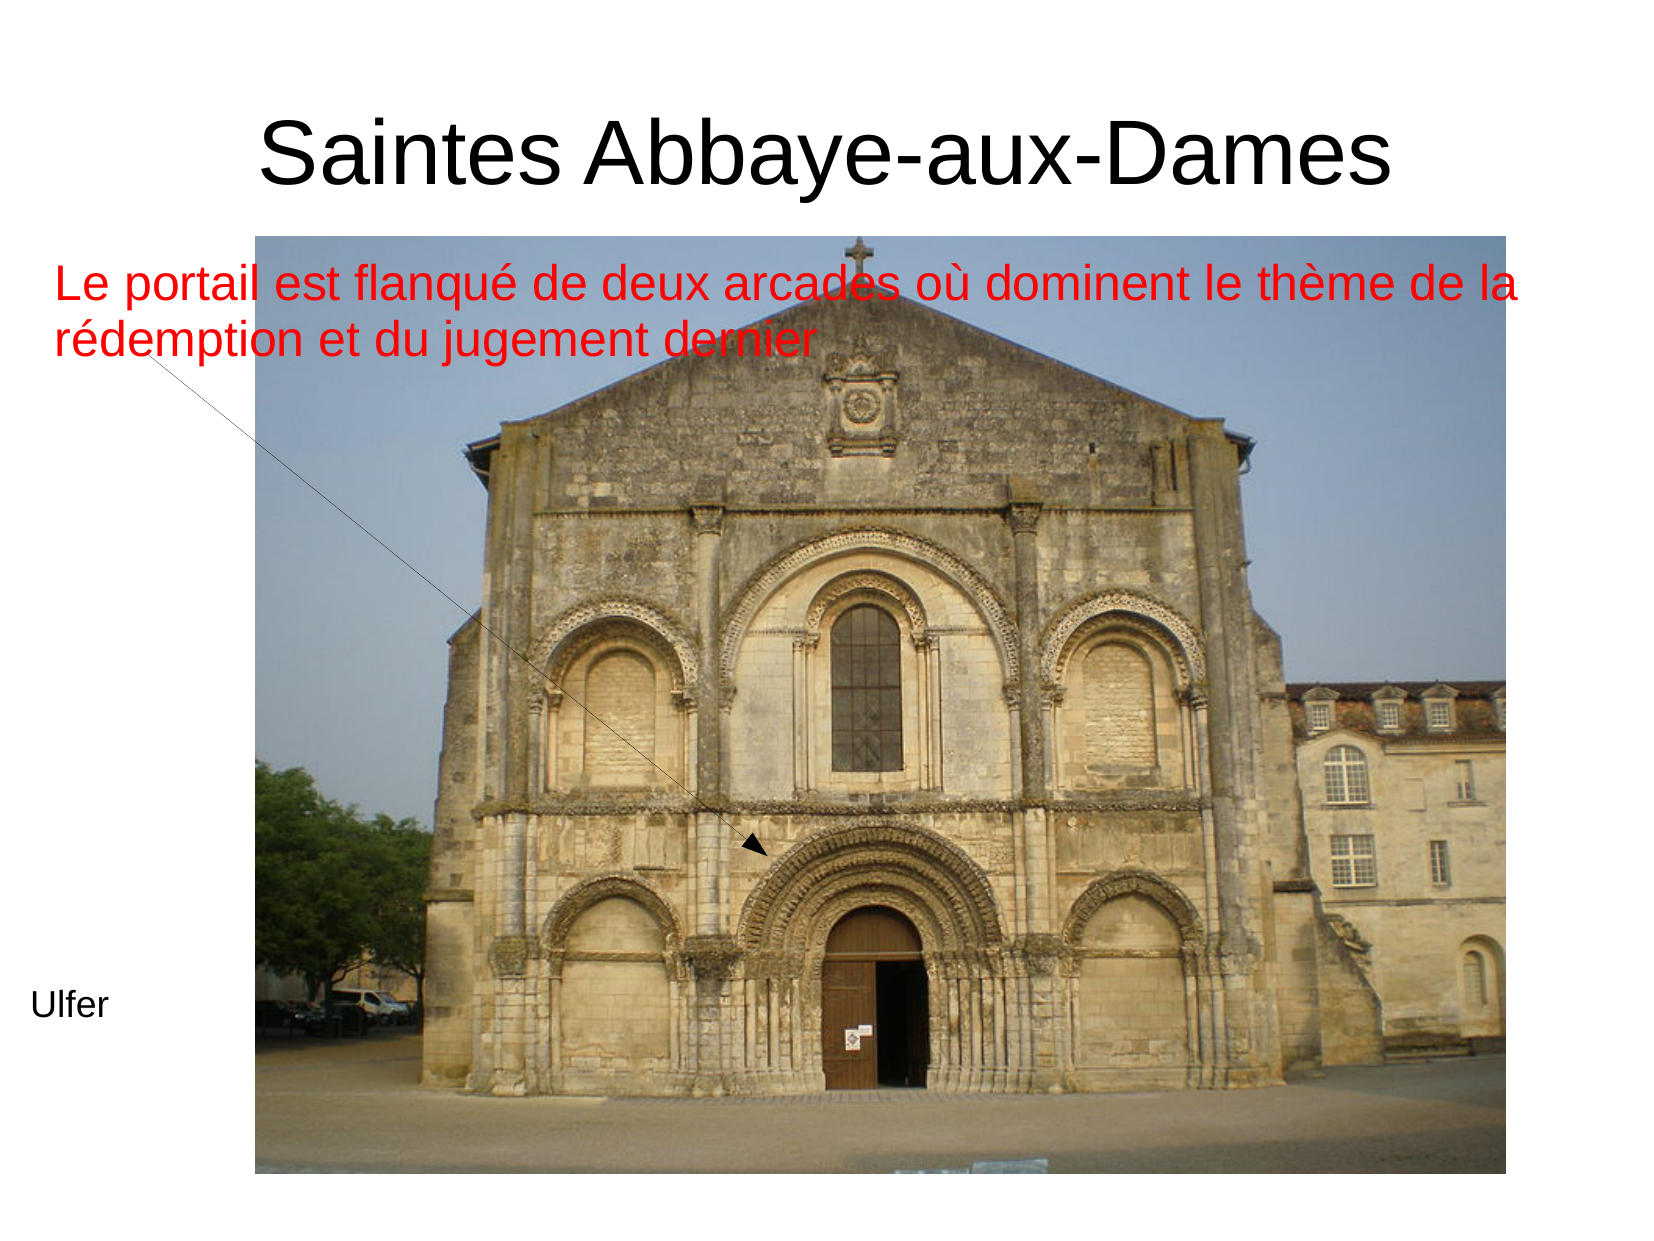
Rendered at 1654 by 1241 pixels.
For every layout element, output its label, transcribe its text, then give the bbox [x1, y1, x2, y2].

text_box Ulfer [15, 976, 125, 1034]
picture [255, 236, 1506, 247]
title Saintes Abbaye-aux-Dames [82, 49, 1571, 247]
picture [255, 375, 1506, 1174]
text_box Le portail est flanqué de deux arcades où dominent le thème de la rédemption et du jugement dernier [40, 247, 1622, 375]
